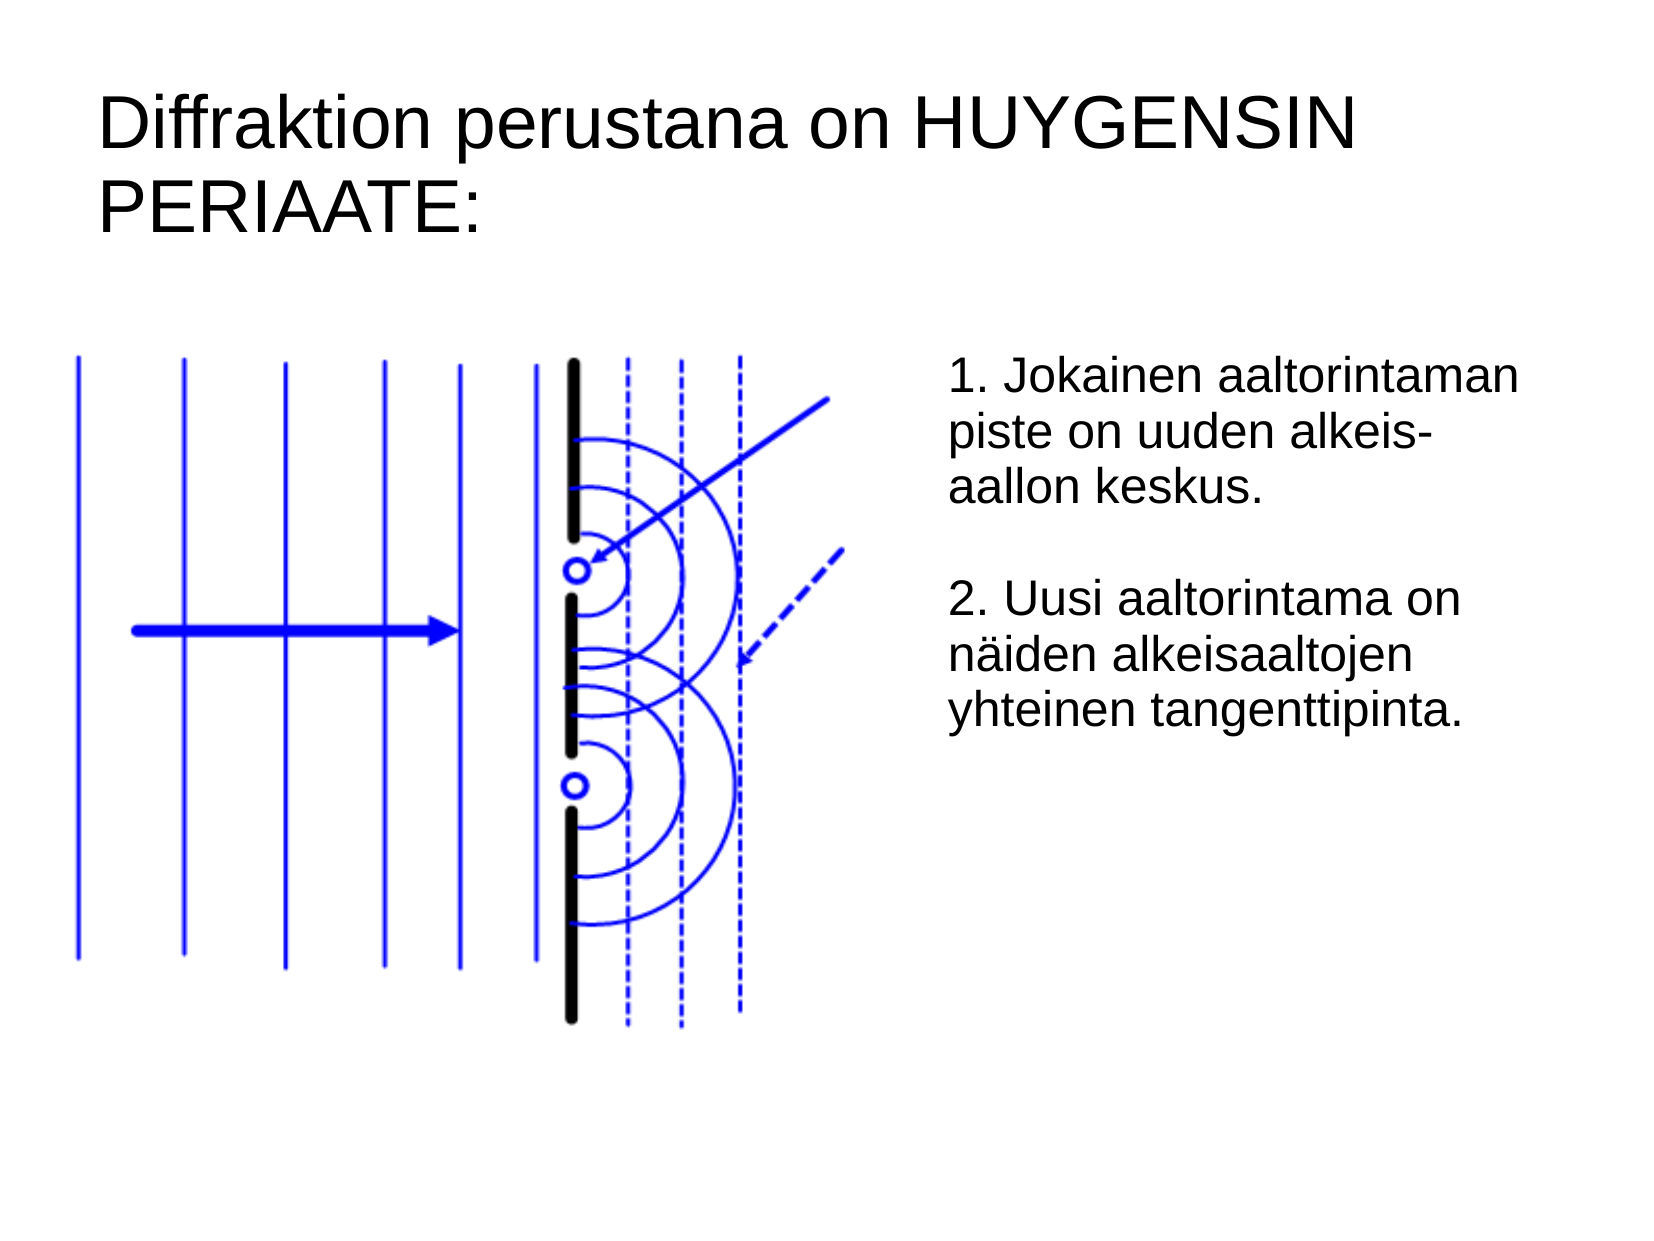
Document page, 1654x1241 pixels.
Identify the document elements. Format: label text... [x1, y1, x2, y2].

text_box Diffraktion perustana on HUYGENSIN PERIAATE: [82, 73, 1560, 340]
text_box 1. Jokainen aaltorintaman piste on uuden alkeis-aallon keskus. 2. Uusi aaltorintama on näiden alkeisaaltojen yhteinen tangenttipinta. [933, 339, 1560, 1024]
picture [40, 312, 893, 1035]
